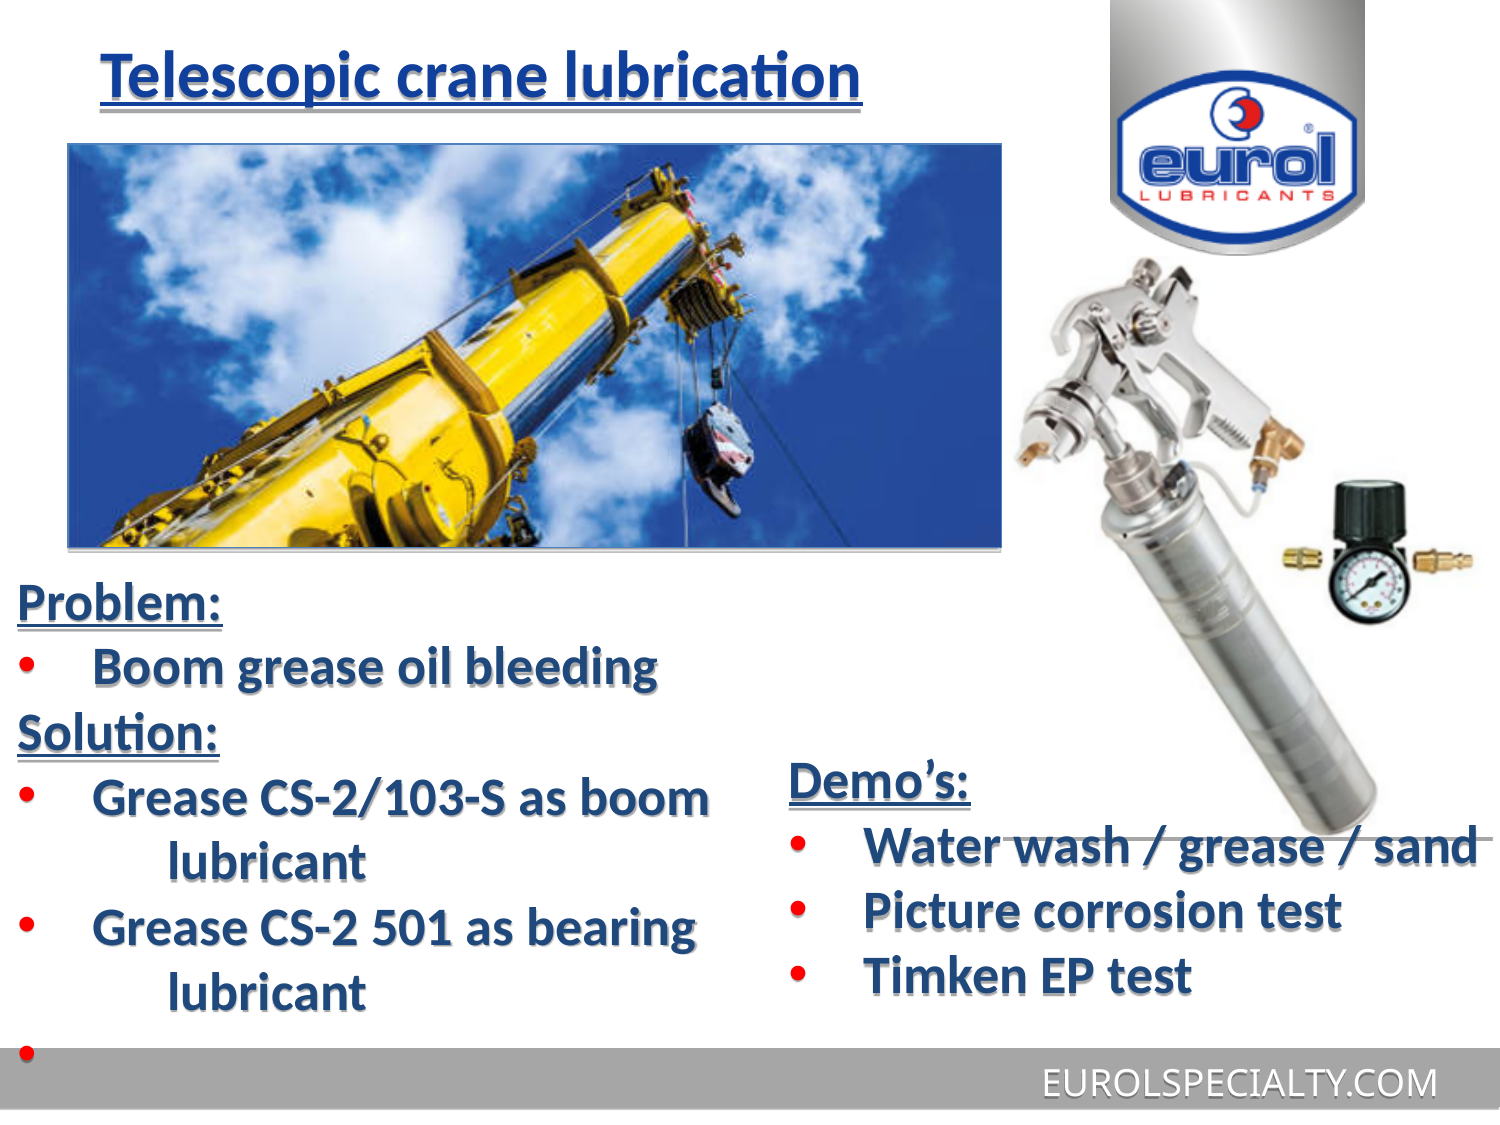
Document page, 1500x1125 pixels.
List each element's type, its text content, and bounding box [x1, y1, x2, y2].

picture [68, 144, 1001, 547]
text_box Demo’s: Water wash / grease / sand Picture corrosion test Timken EP test [774, 737, 1500, 1012]
text_box Problem: Boom grease oil bleeding Solution: Grease CS-2/103-S as boom lubricant Grease CS-2 501 as bearing lubricant [2, 558, 826, 1099]
text_box Telescopic crane lubrication [100, 30, 1058, 141]
picture [1003, 256, 1495, 737]
